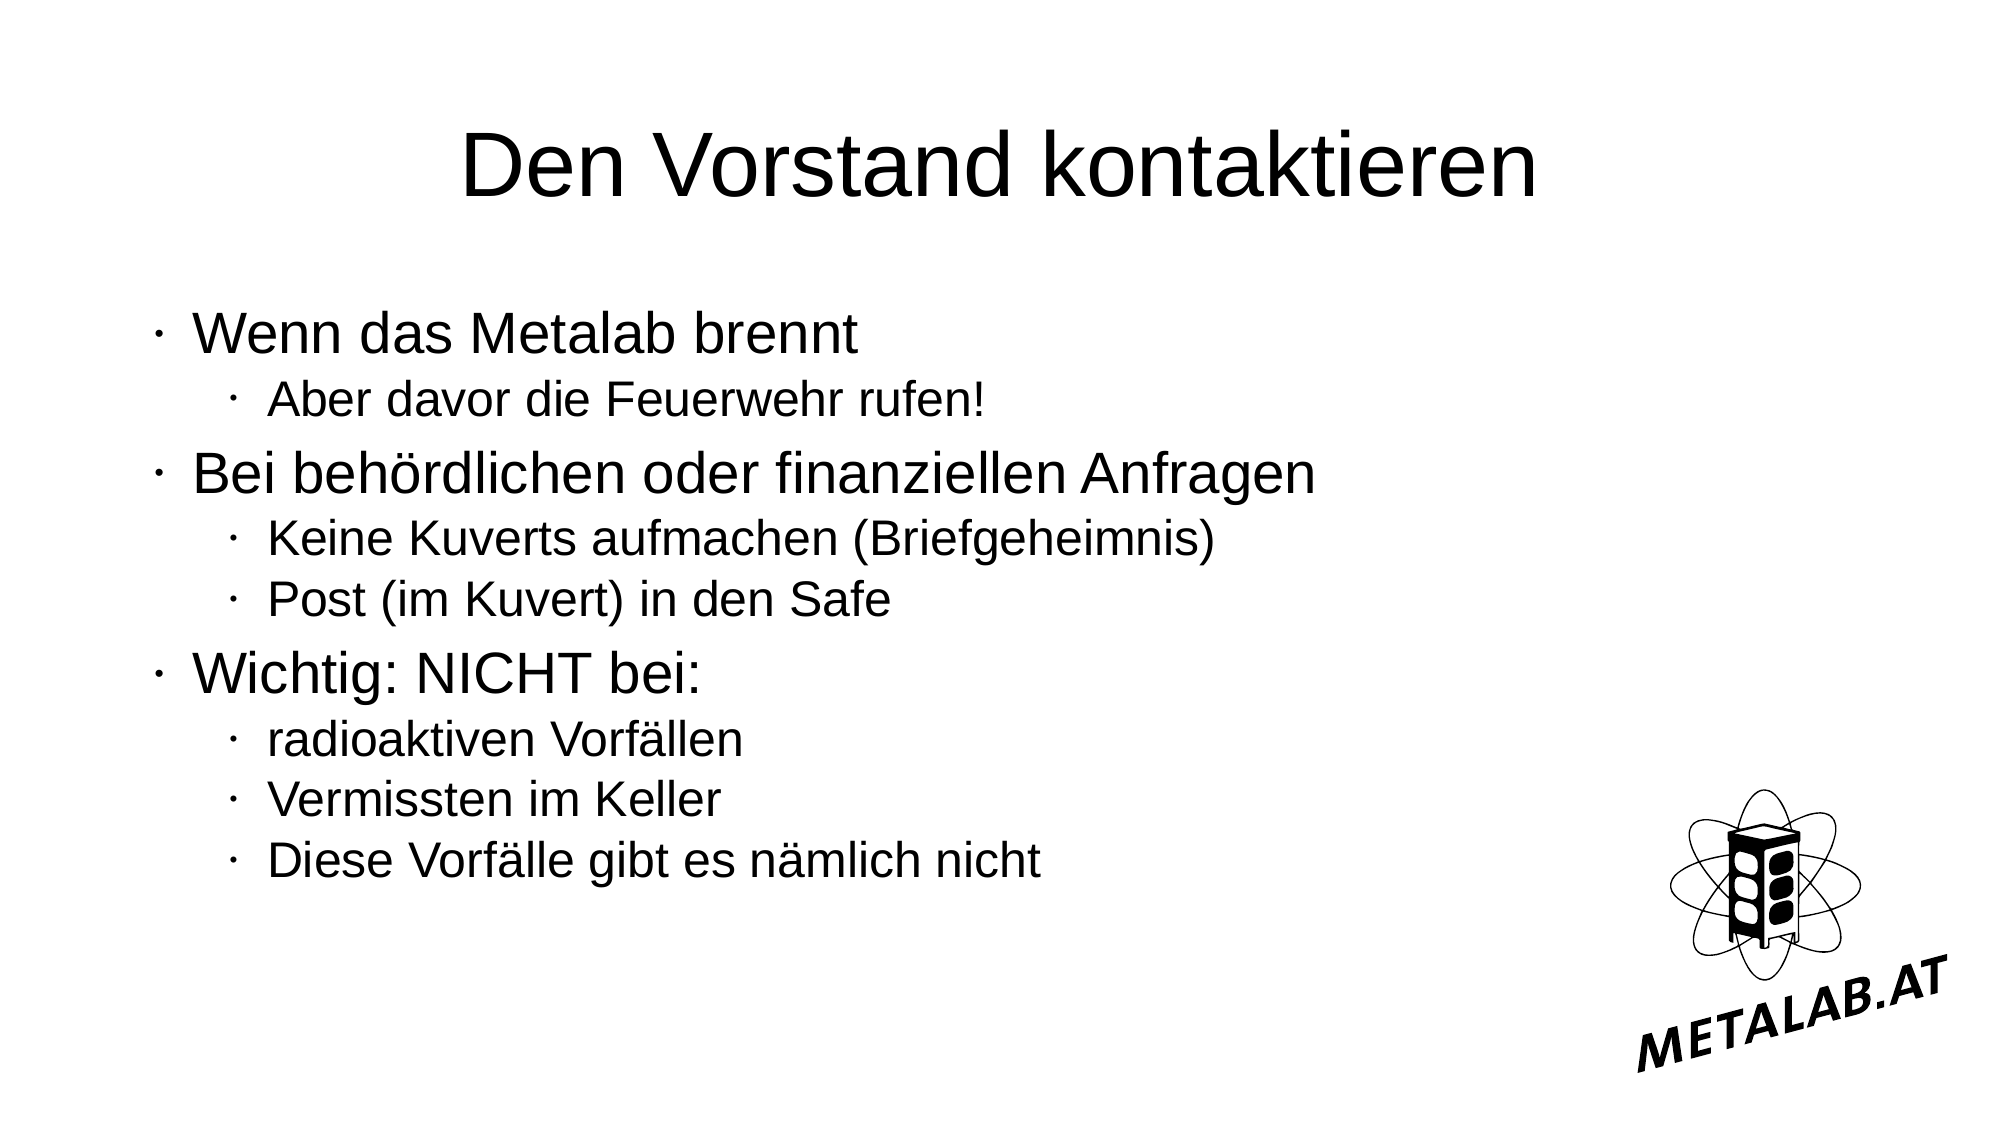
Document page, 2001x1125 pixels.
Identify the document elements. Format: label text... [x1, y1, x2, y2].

list Wenn das Metalab brennt Aber davor die Feuerwehr rufen! Bei behördlichen oder finanziellen Anfragen Keine Kuverts aufmachen (Briefgeheimnis) Post (im Kuvert) in den Safe Wichtig: NICHT bei: radioaktiven Vorfällen Vermissten im Keller Diese Vorfälle gibt es nämlich nicht [137, 299, 1863, 1014]
title Den Vorstand kontaktieren [137, 59, 1863, 278]
